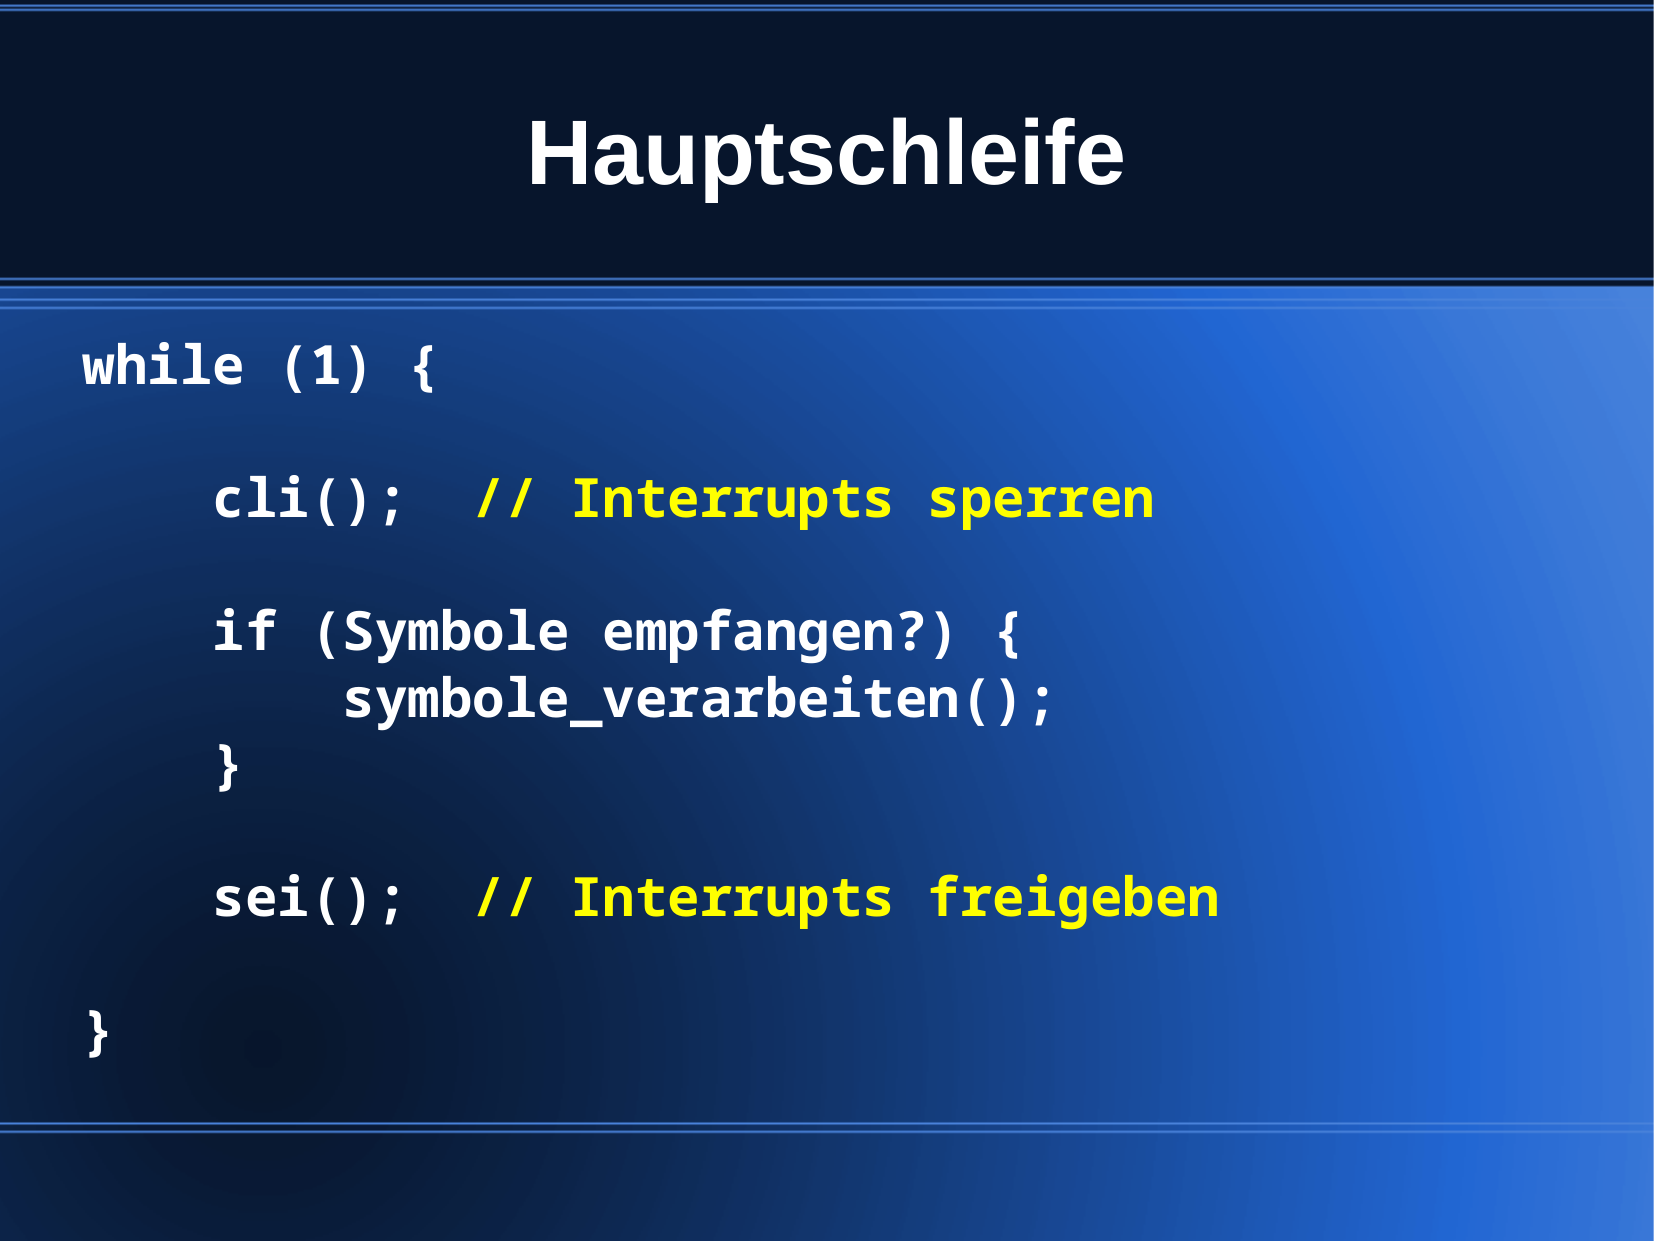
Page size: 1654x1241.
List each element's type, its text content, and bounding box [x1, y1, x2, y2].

title Hauptschleife [82, 49, 1571, 257]
list while (1) { cli(); // Interrupts sperren if (Symbole empfangen?) { symbole_verarbeiten(); } sei(); // Interrupts freigeben } [82, 355, 1571, 1075]
picture [0, 0, 1654, 1241]
